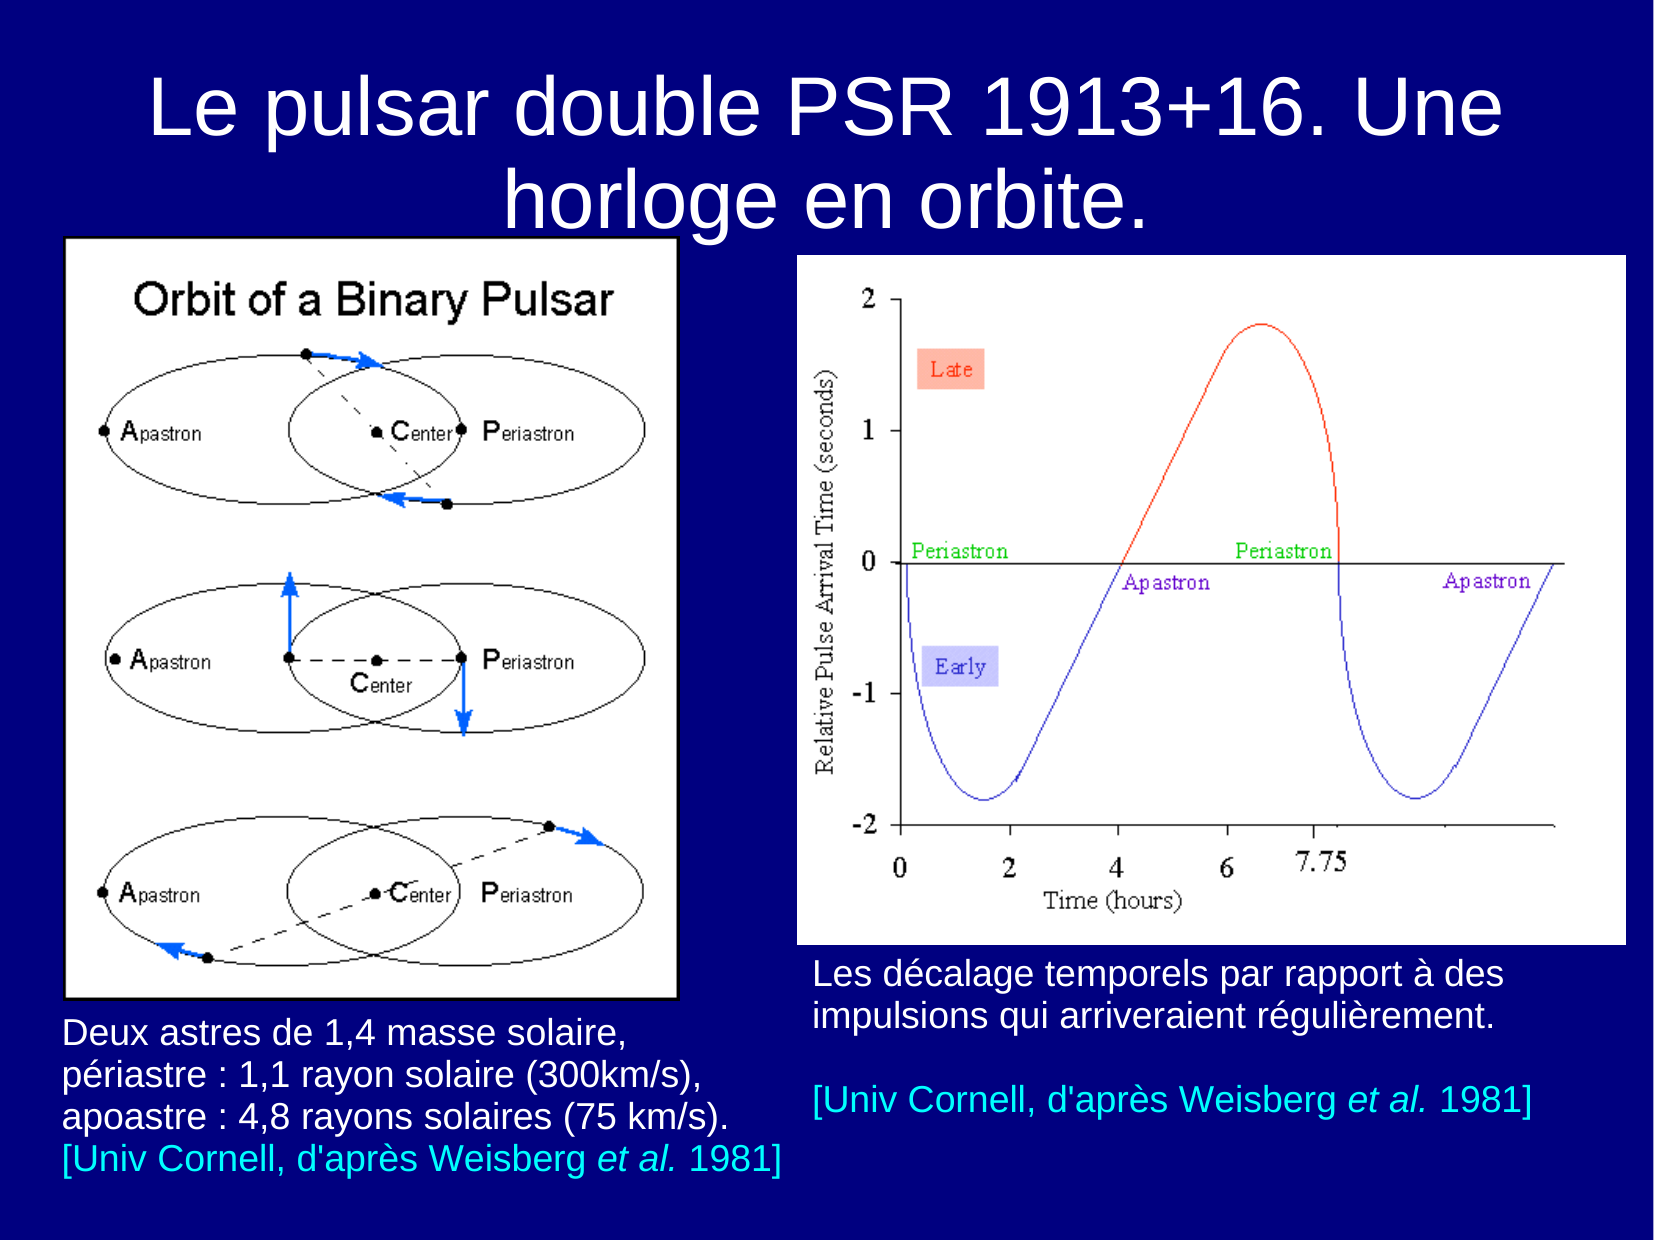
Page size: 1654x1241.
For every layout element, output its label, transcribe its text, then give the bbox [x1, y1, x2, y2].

text_box Les décalage temporels par rapport à des impulsions qui arriveraient régulièrement. [Univ Cornell, d'après Weisberg et al. 1981] [797, 945, 1548, 1128]
text_box Deux astres de 1,4 masse solaire, périastre : 1,1 rayon solaire (300km/s), apoastre : 4,8 rayons solaires (75 km/s). [Univ Cornell, d'après Weisberg et al. 1981] [46, 1003, 798, 1187]
picture [63, 236, 680, 1001]
picture [797, 255, 1626, 945]
title Le pulsar double PSR 1913+16. Une horloge en orbite. [82, 49, 1571, 257]
